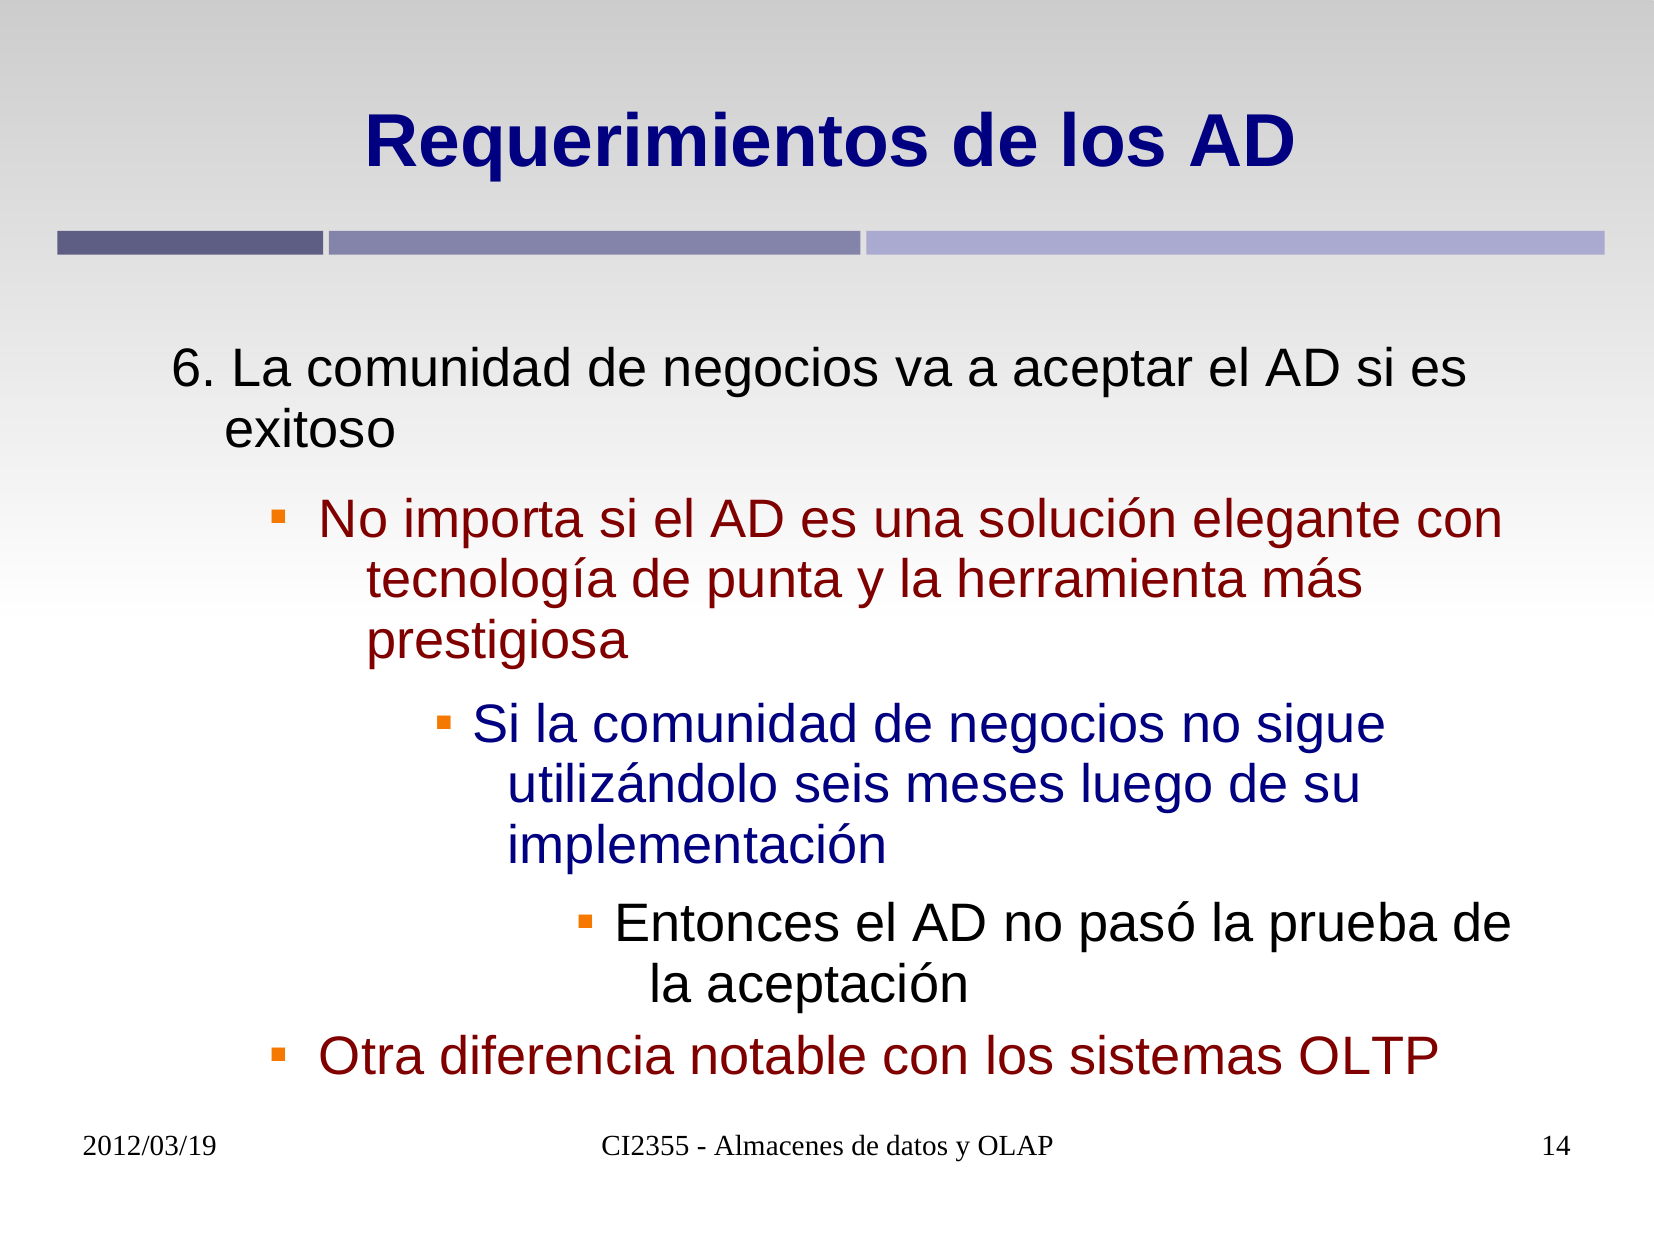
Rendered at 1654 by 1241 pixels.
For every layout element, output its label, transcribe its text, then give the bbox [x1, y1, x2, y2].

list 6. La comunidad de negocios va a aceptar el AD si es exitoso No importa si el AD es una solución elegante con tecnología de punta y la herramienta más prestigiosa Si la comunidad de negocios no sigue utilizándolo seis meses luego de su implementación Entonces el AD no pasó la prueba de la aceptación Otra diferencia notable con los sistemas OLTP [82, 337, 1571, 1109]
title Requerimientos de los AD [86, 55, 1576, 226]
